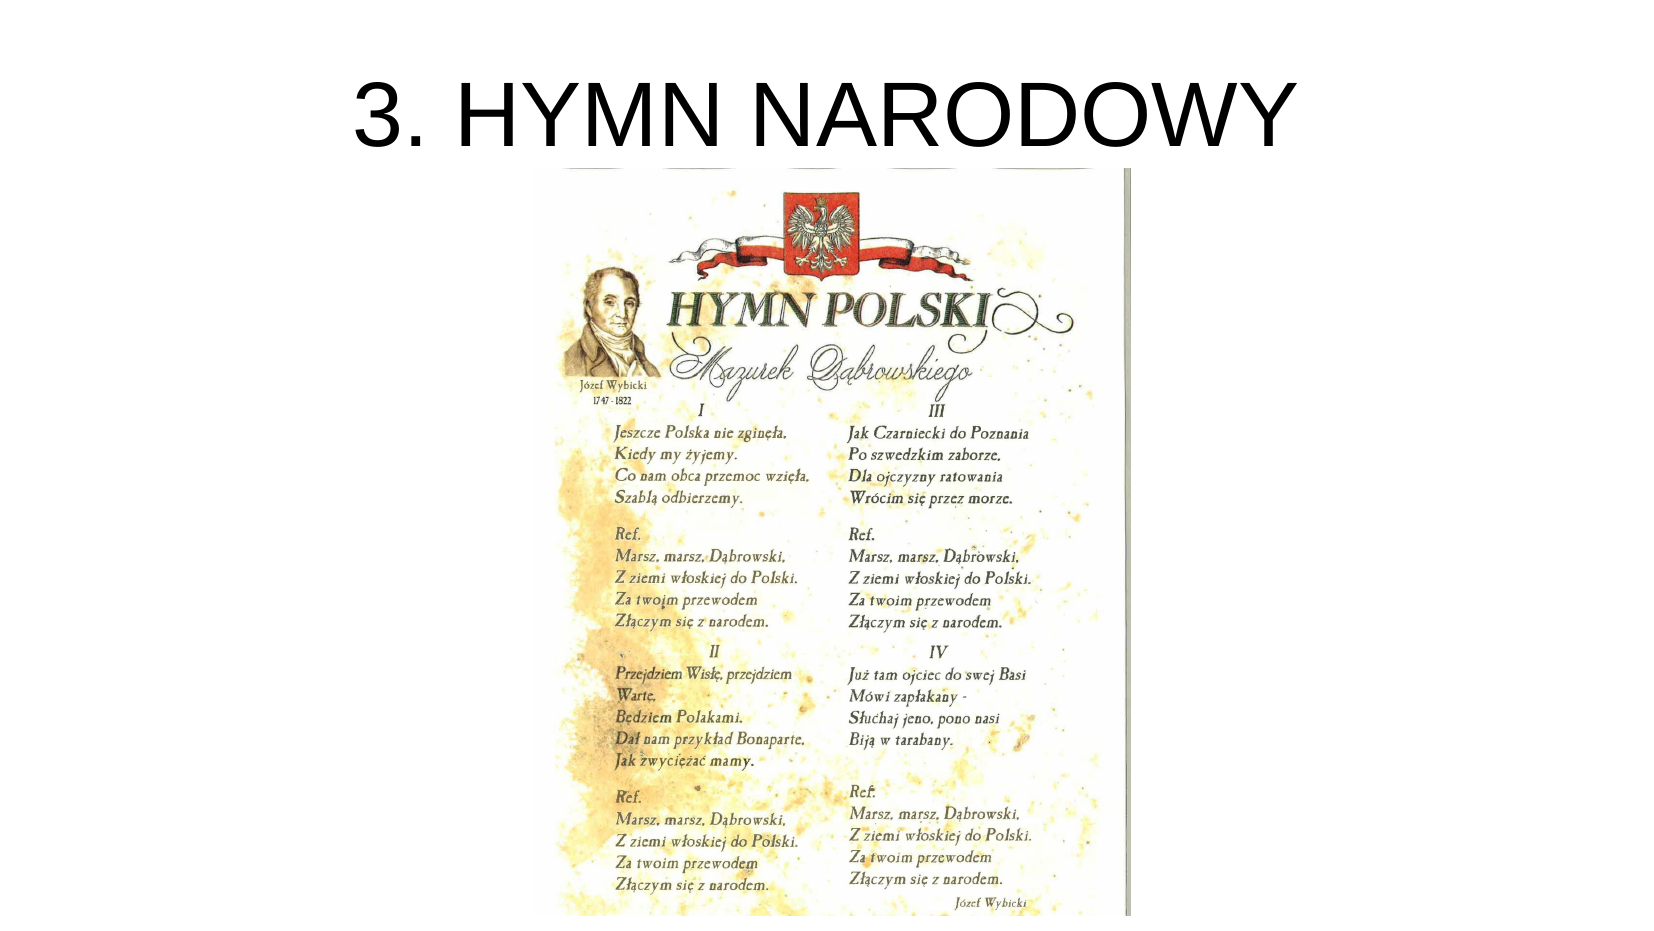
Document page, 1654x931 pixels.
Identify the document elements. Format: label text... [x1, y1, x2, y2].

picture [531, 168, 1131, 916]
title 3. HYMN NARODOWY [82, 37, 1571, 193]
